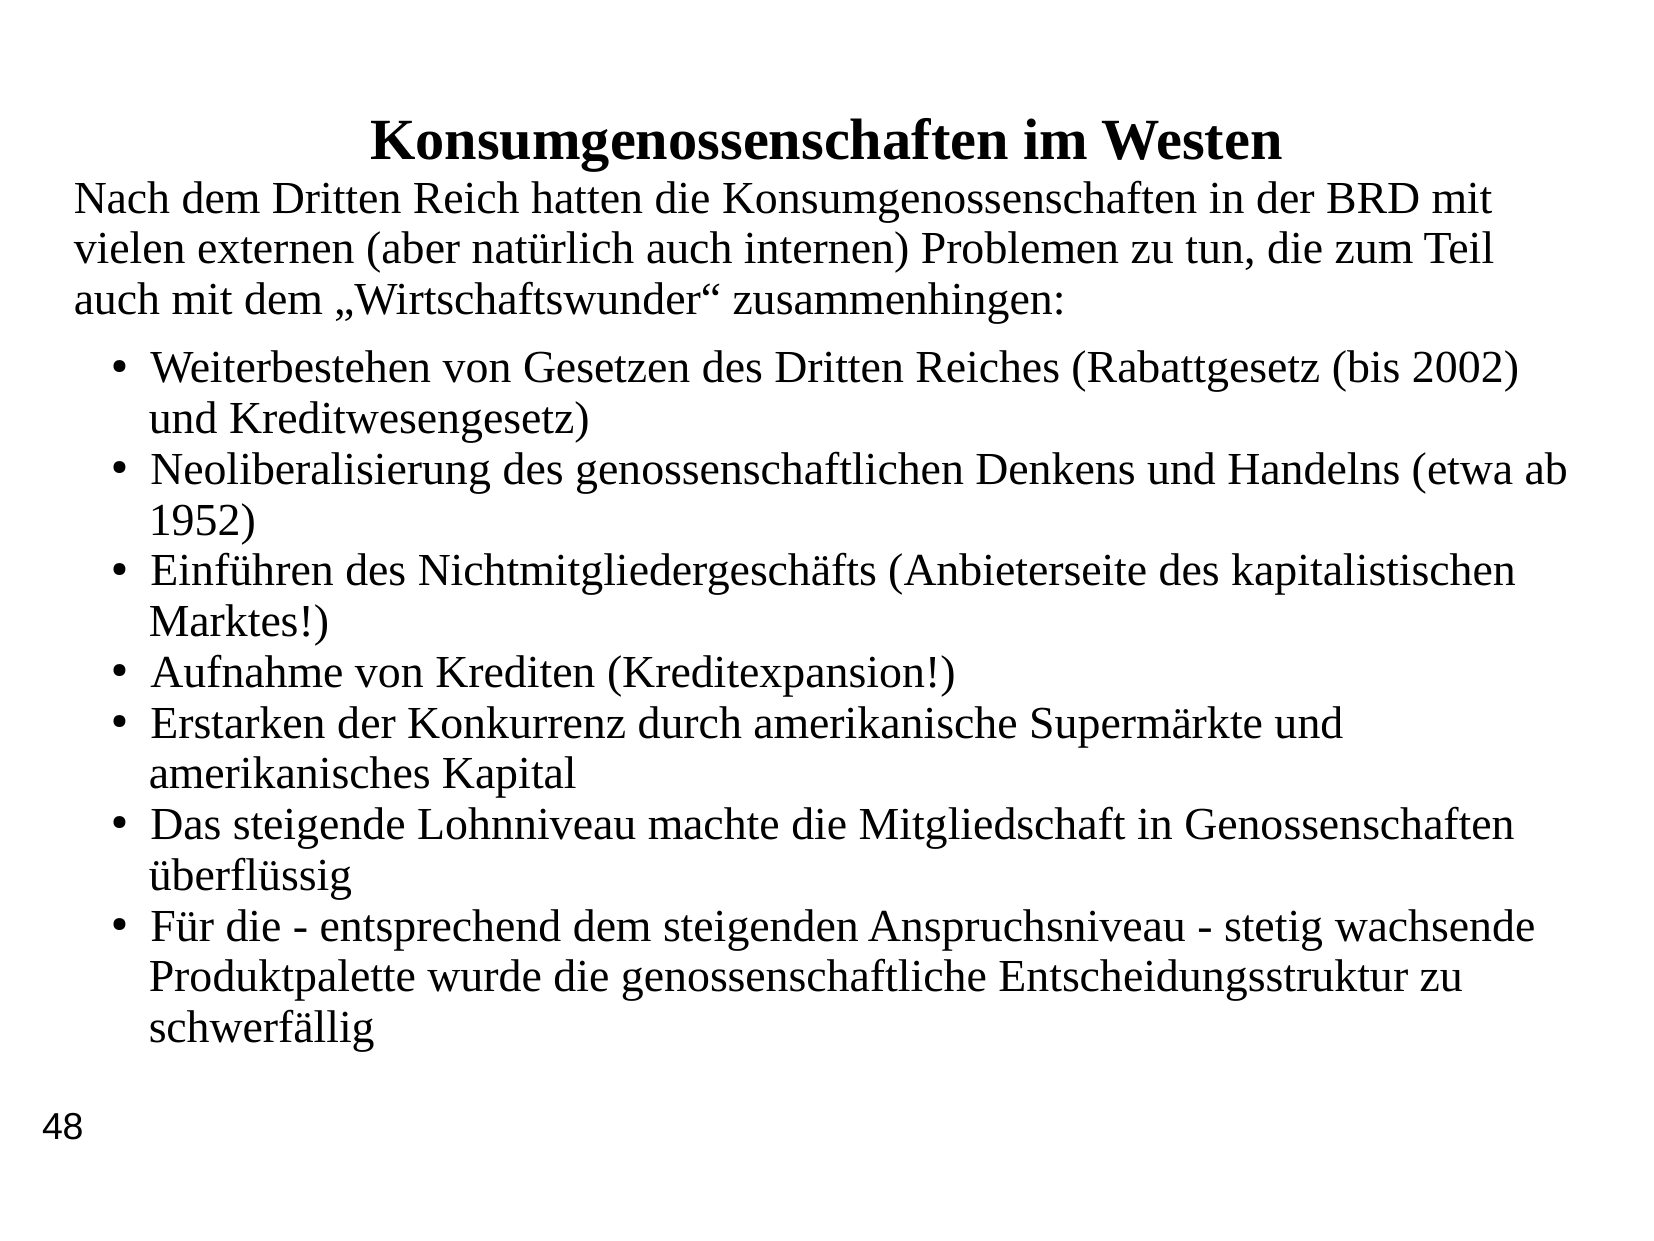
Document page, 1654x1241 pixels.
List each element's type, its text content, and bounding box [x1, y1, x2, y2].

text_box <Nummer> [27, 1098, 245, 1169]
text_box Konsumgenossenschaften im Westen Nach dem Dritten Reich hatten die Konsumgenossenschaften in der BRD mit vielen externen (aber natürlich auch internen) Problemen zu tun, die zum Teil auch mit dem „Wirtschaftswunder“ zusammenhingen: Weiterbestehen von Gesetzen des Dritten Reiches (Rabattgesetz (bis 2002) und Kreditwesengesetz) Neoliberalisierung des genossenschaftlichen Denkens und Handelns (etwa ab 1952) Einführen des Nichtmitgliedergeschäfts (Anbieterseite des kapitalistischen Marktes!) Aufnahme von Krediten (Kreditexpansion!) Erstarken der Konkurrenz durch amerikanische Supermärkte und amerikanisches Kapital Das steigende Lohnniveau machte die Mitgliedschaft in Genossenschaften überflüssig Für die - entsprechend dem steigenden Anspruchsniveau - stetig wachsende Produktpalette wurde die genossenschaftliche Entscheidungsstruktur zu schwerfällig [59, 100, 1595, 1060]
